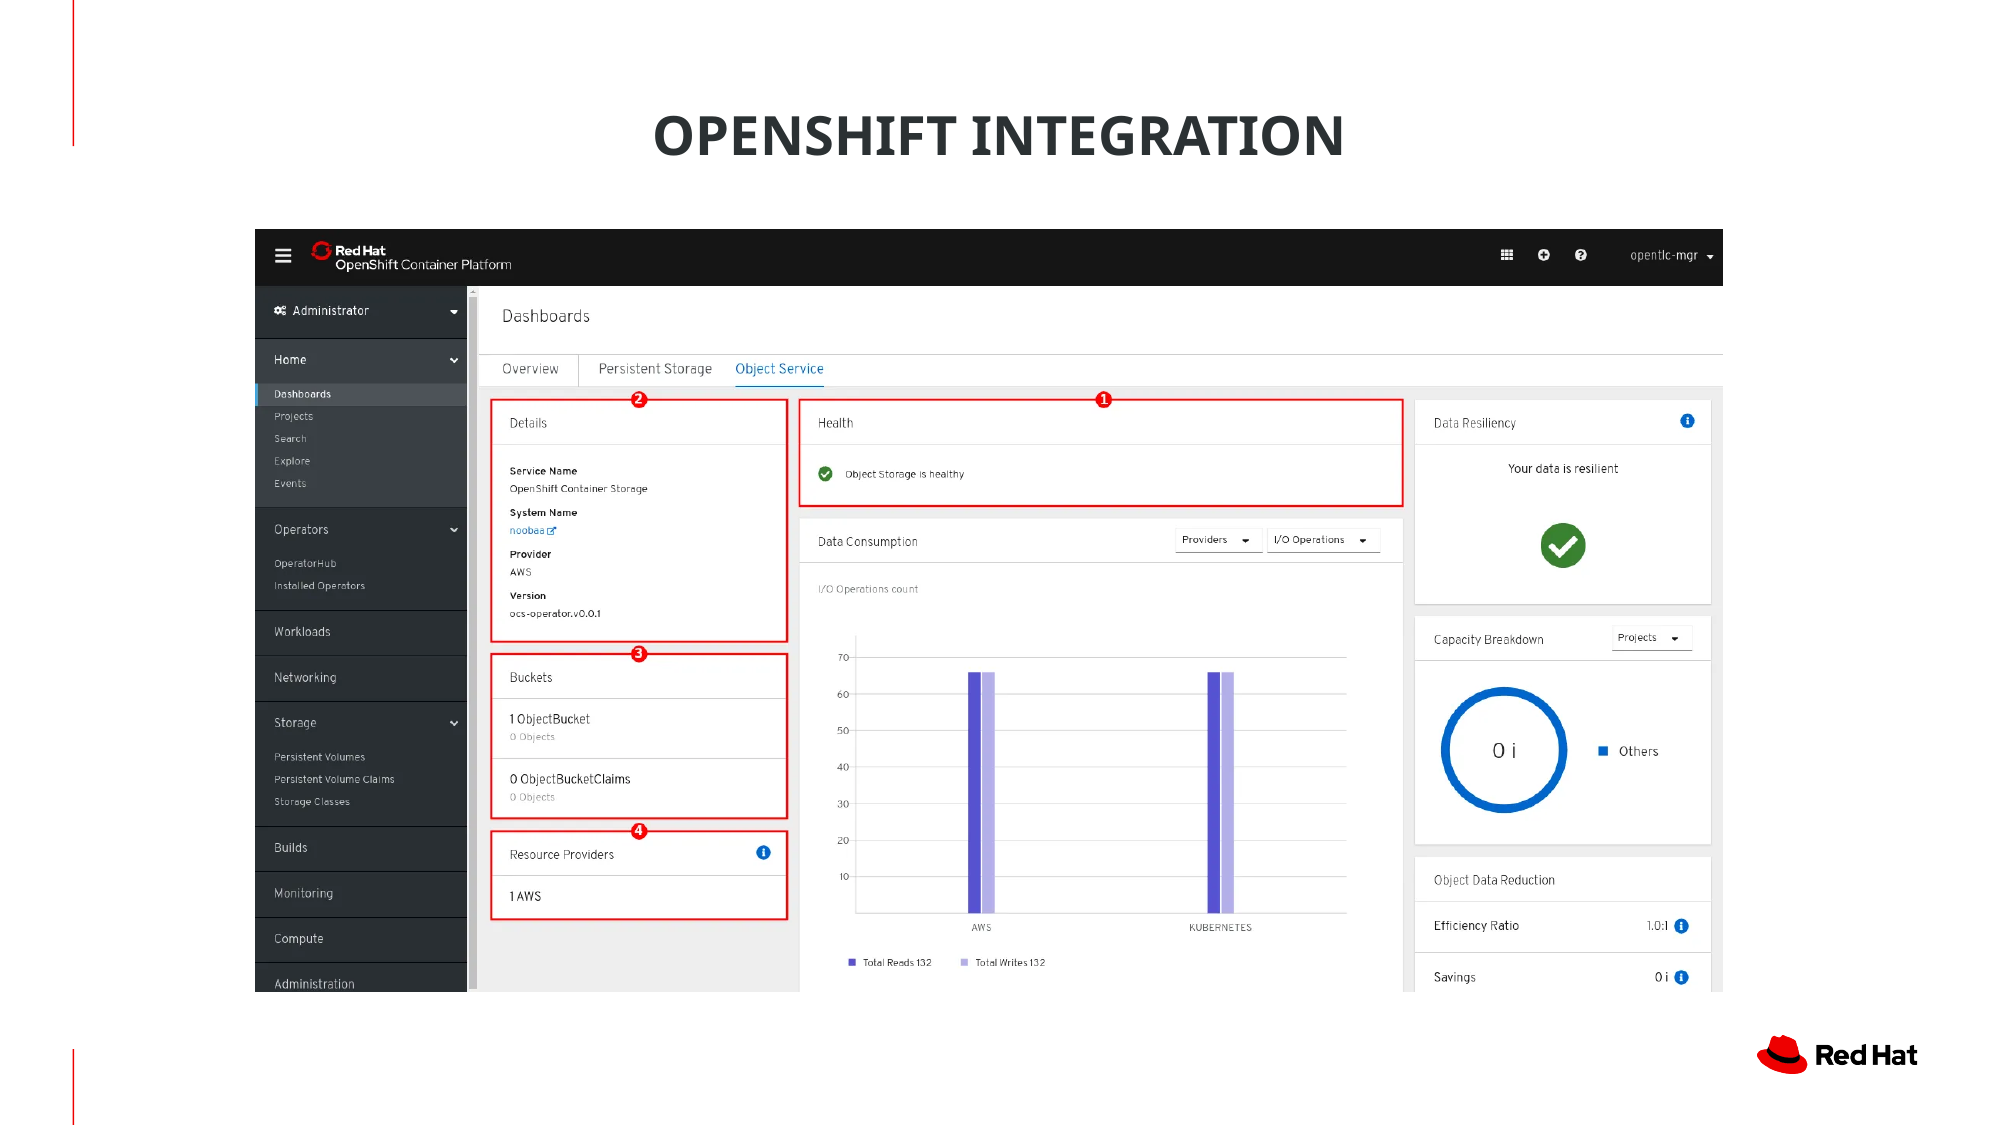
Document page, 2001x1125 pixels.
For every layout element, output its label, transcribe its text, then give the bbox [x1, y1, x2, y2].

title openshift integration [68, 85, 1932, 212]
picture [1757, 1035, 1918, 1074]
picture [255, 229, 1723, 992]
